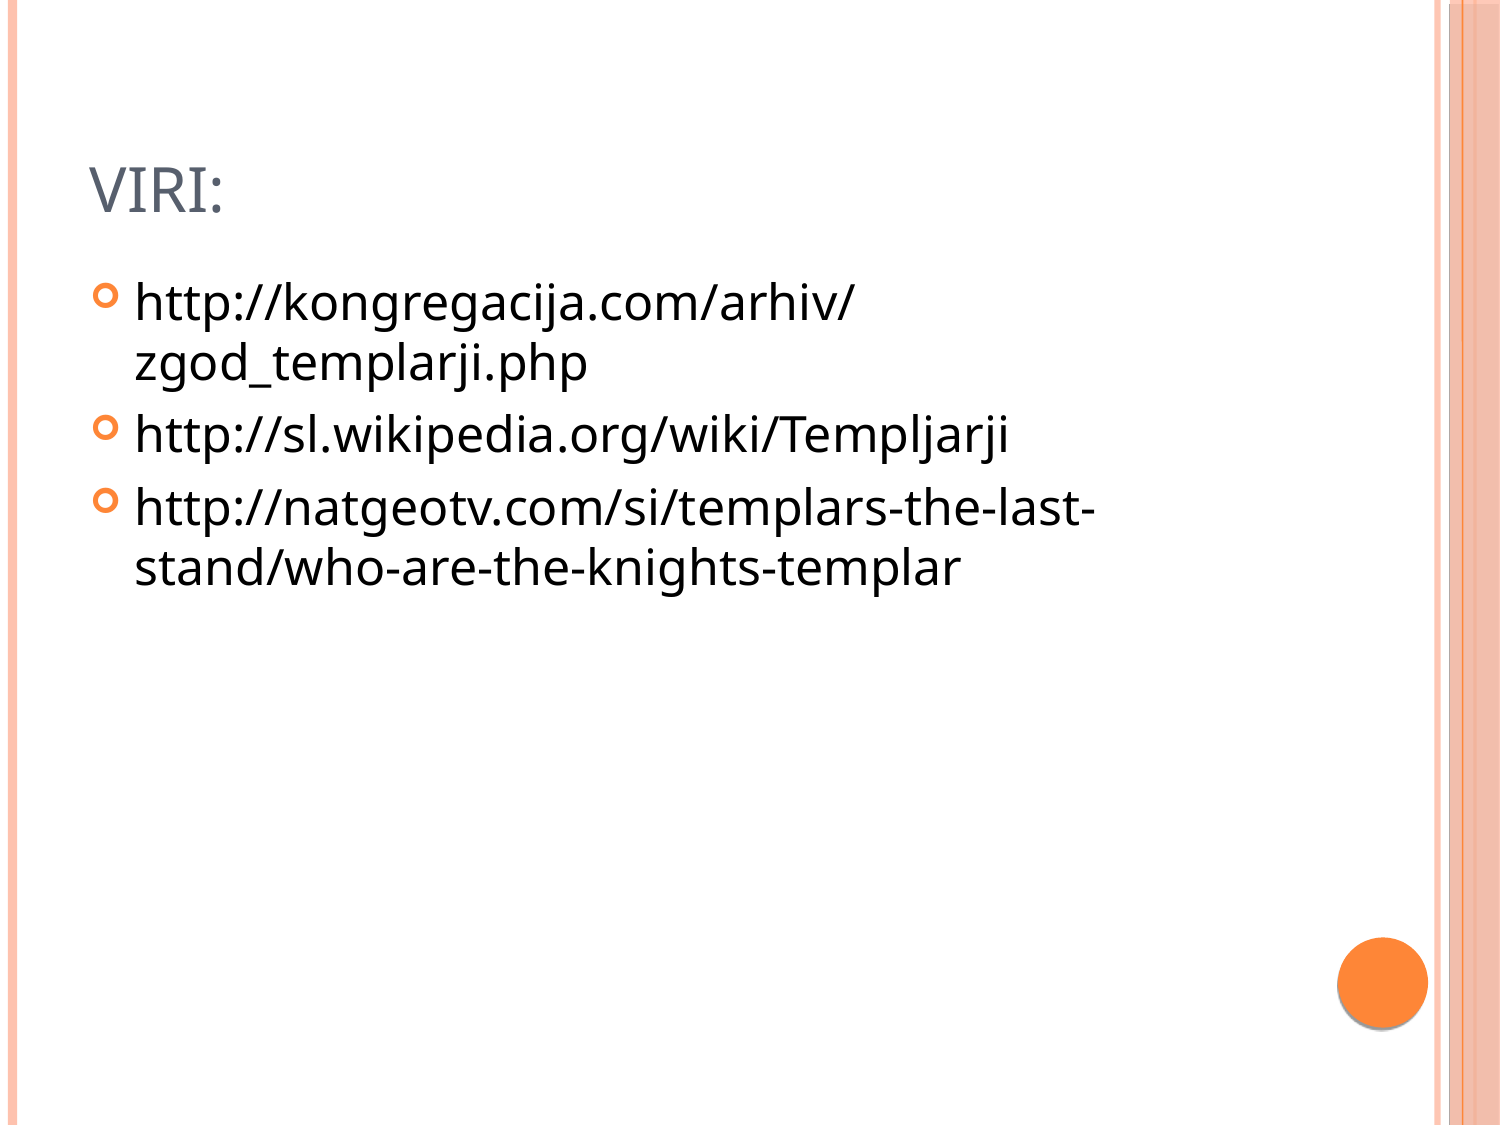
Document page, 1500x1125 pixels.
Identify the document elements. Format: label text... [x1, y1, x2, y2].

title VIRI: [75, 45, 1300, 233]
list http://kongregacija.com/arhiv/zgod_templarji.php http://sl.wikipedia.org/wiki/Templjarji http://natgeotv.com/si/templars-the-last-stand/who-are-the-knights-templar [75, 262, 1300, 1062]
